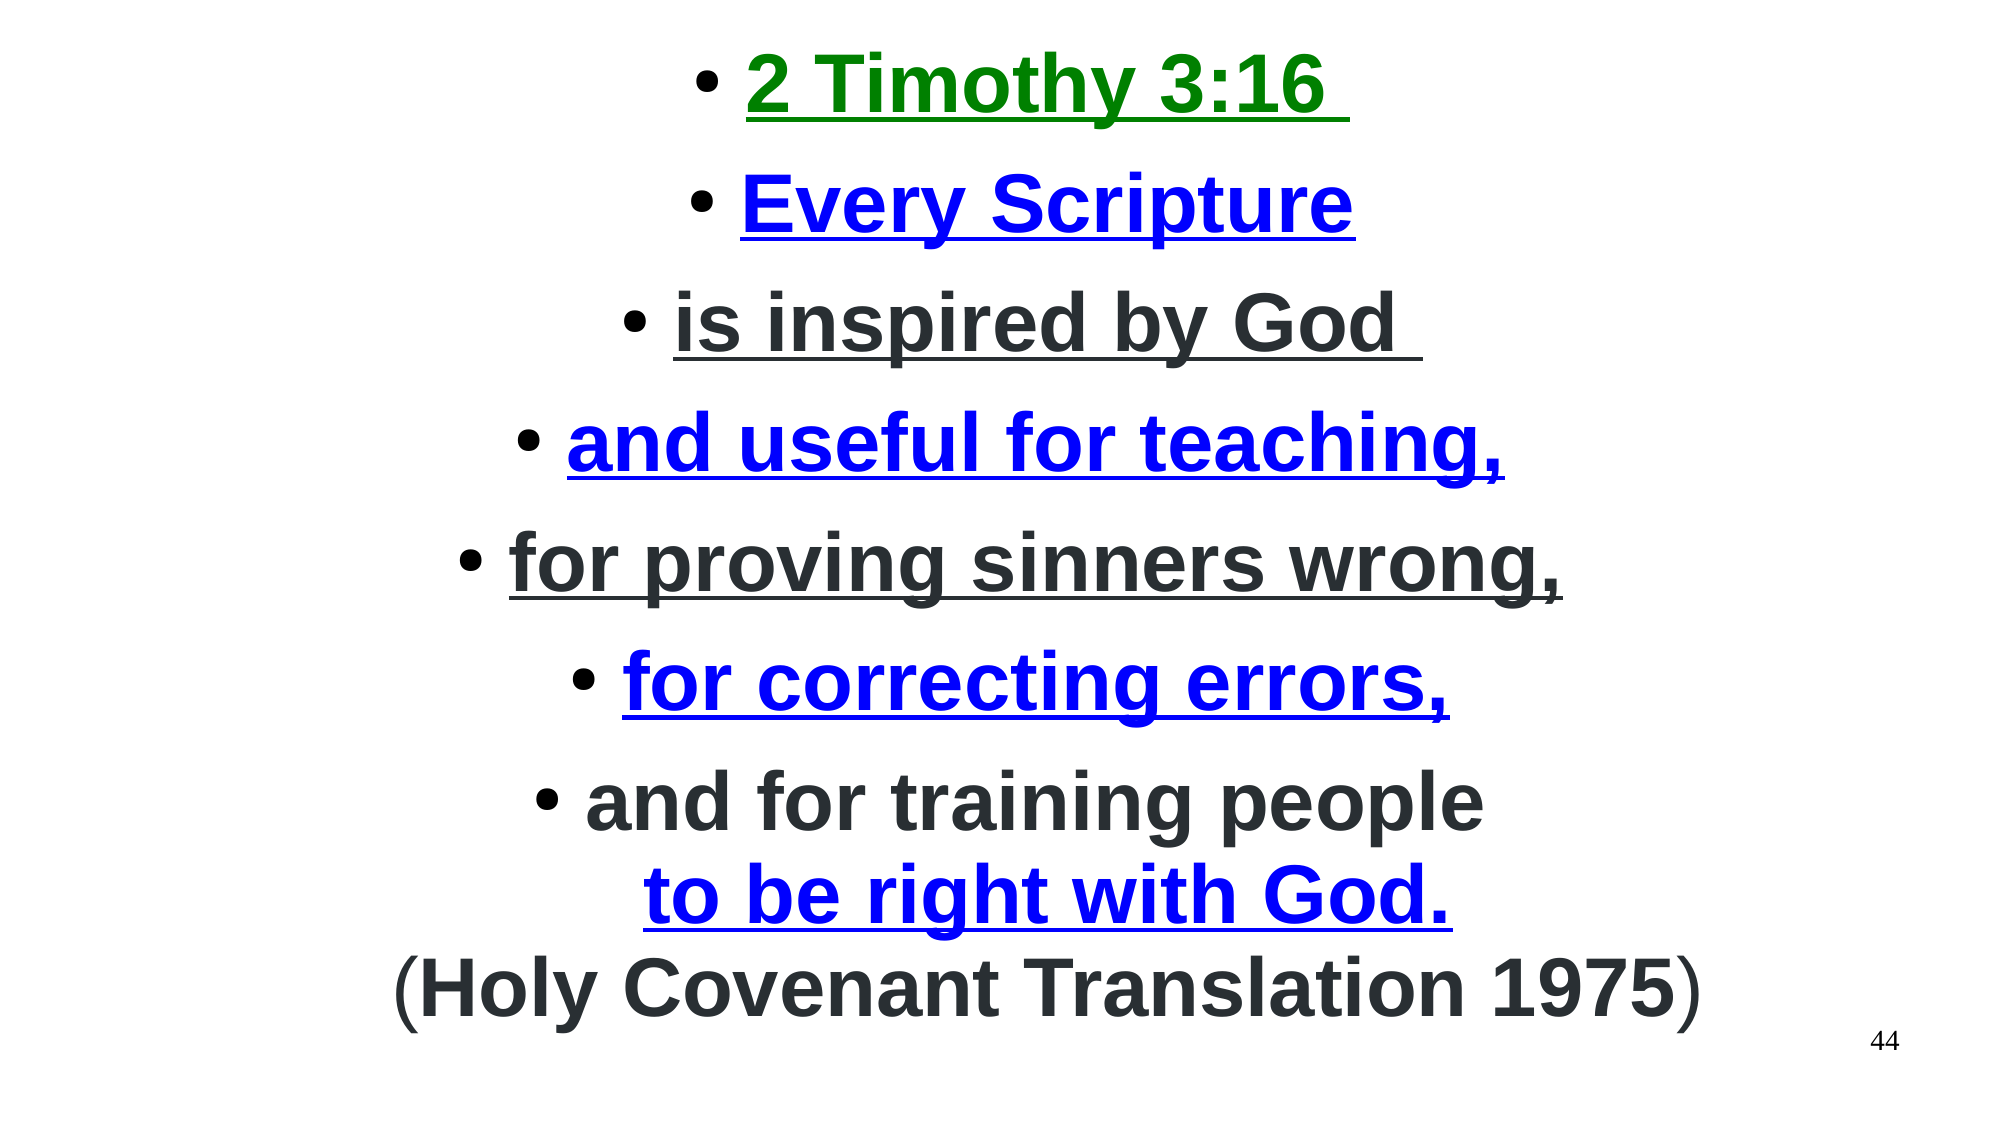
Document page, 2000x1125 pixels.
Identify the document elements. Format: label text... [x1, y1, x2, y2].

list 2 Timothy 3:16 Every Scripture is inspired by God and useful for teaching, for proving sinners wrong, for correcting errors, and for training people to be right with God. (Holy Covenant Translation 1975) [37, 37, 1988, 1088]
